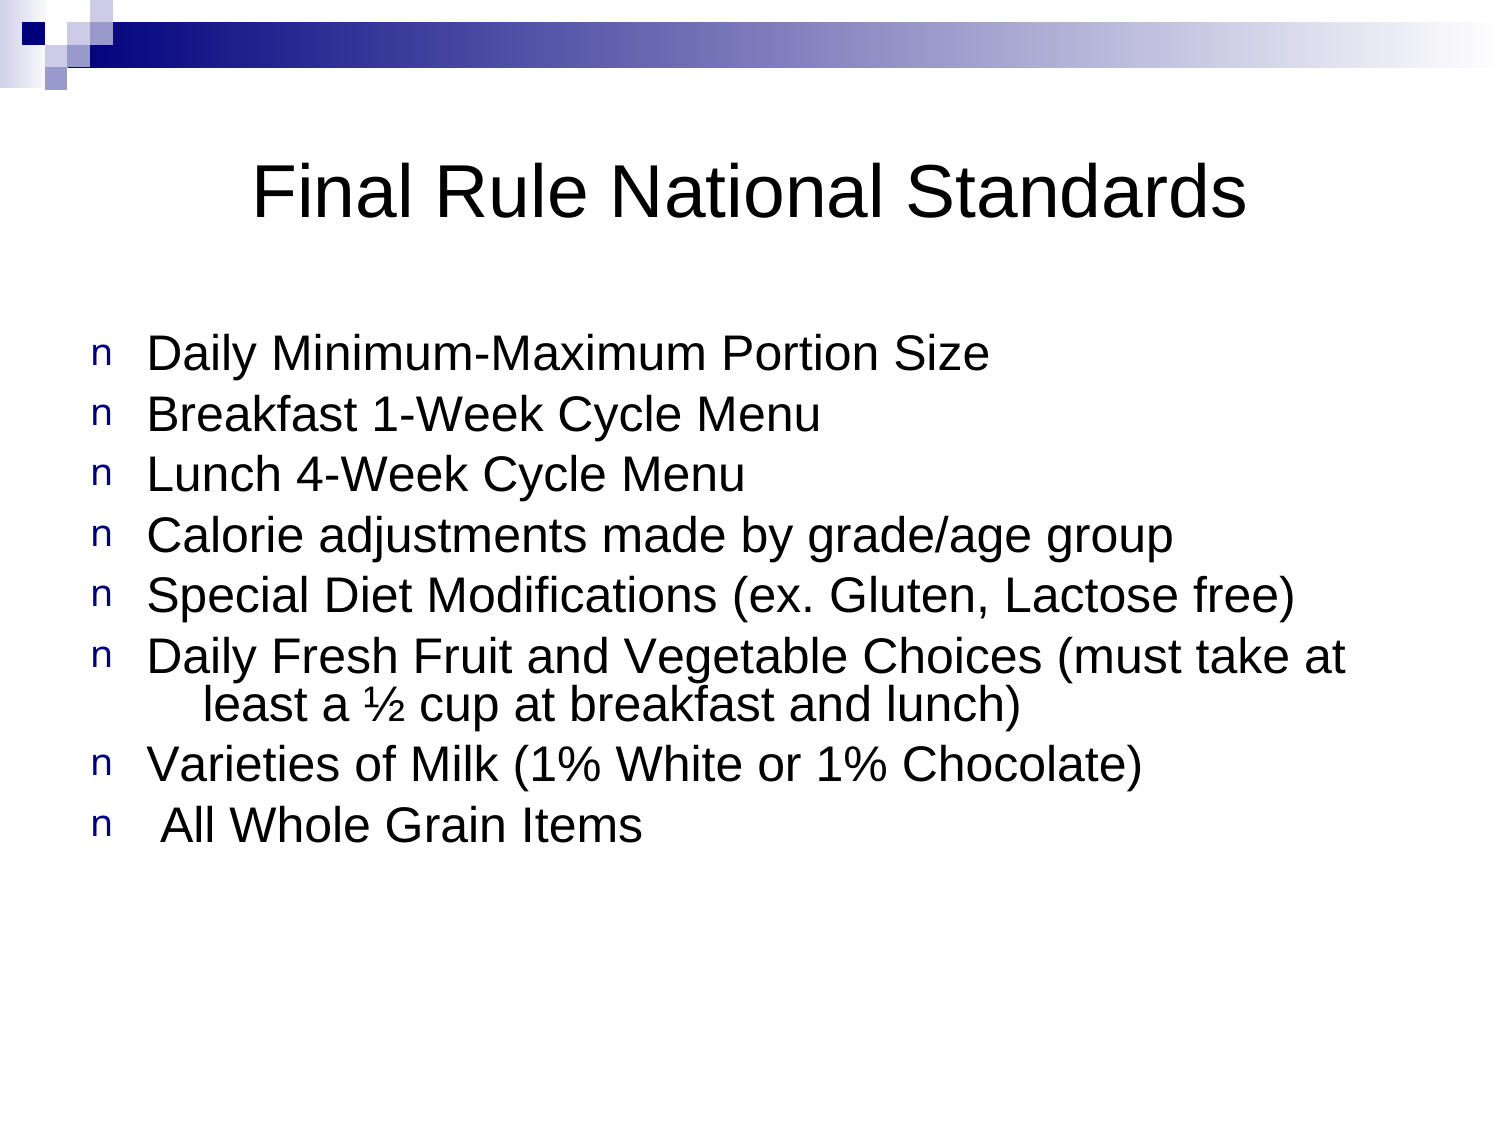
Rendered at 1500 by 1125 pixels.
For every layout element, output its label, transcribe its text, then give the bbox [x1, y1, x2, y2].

title Final Rule National Standards [75, 75, 1426, 300]
list Daily Minimum-Maximum Portion Size Breakfast 1-Week Cycle Menu Lunch 4-Week Cycle Menu Calorie adjustments made by grade/age group Special Diet Modifications (ex. Gluten, Lactose free) Daily Fresh Fruit and Vegetable Choices (must take at least a ½ cup at breakfast and lunch) Varieties of Milk (1% White or 1% Chocolate) All Whole Grain Items [75, 324, 1426, 963]
